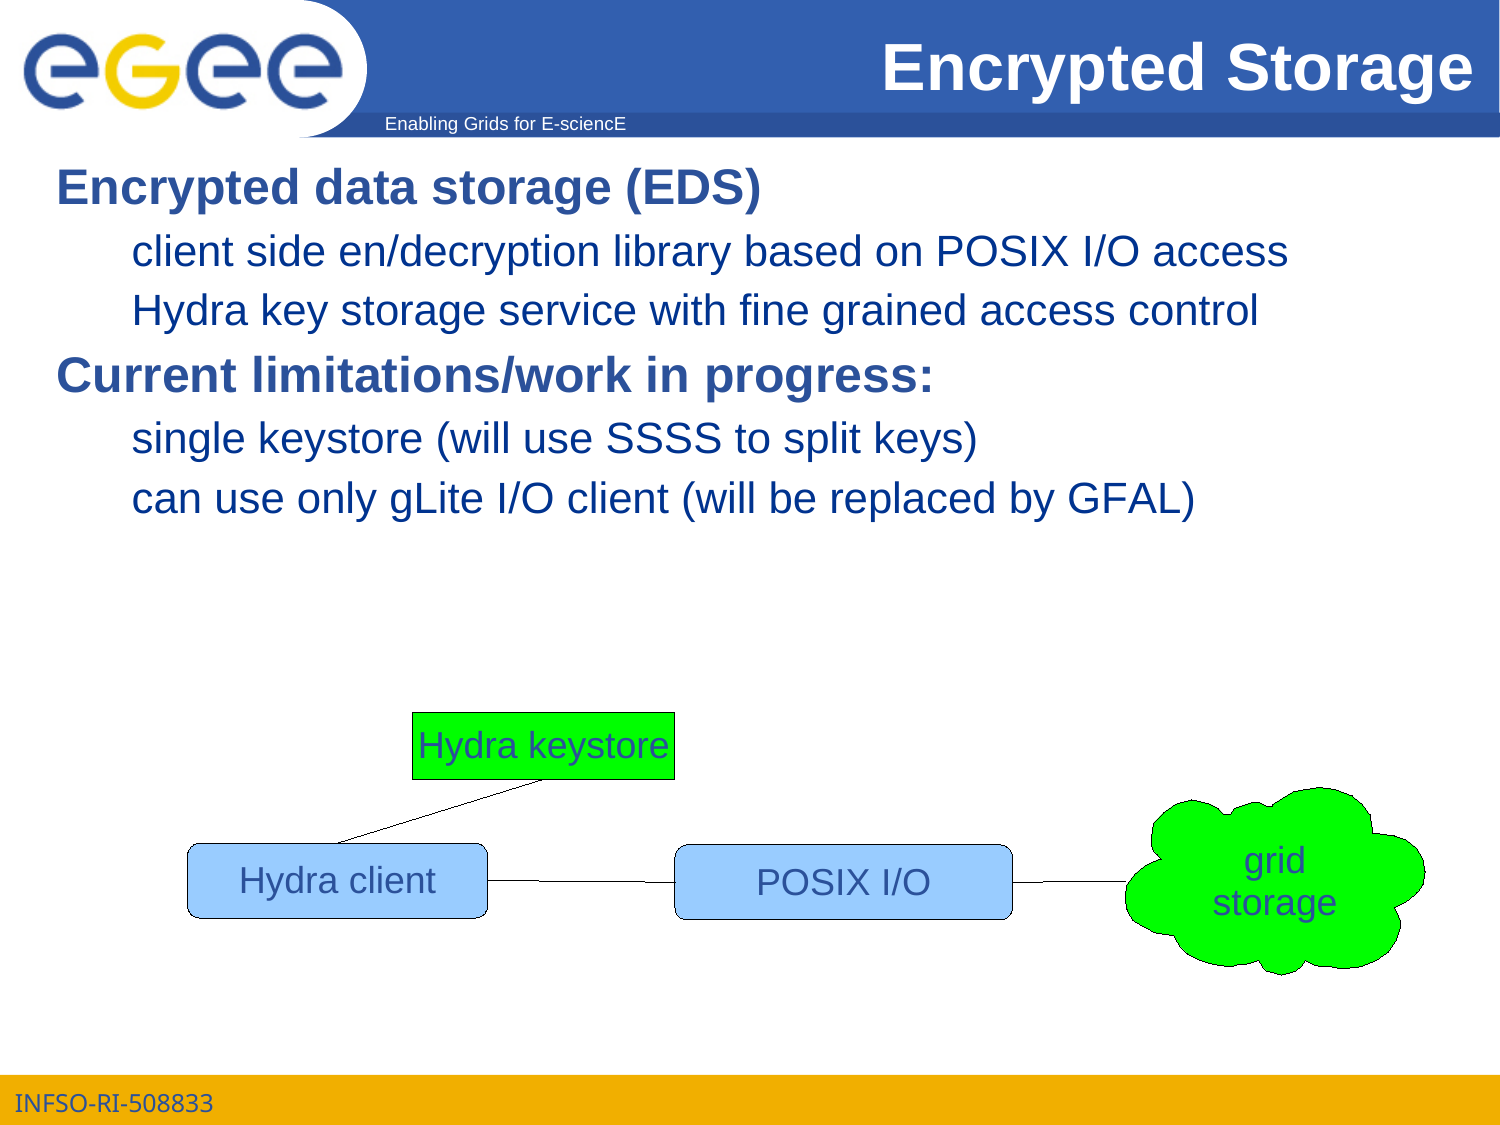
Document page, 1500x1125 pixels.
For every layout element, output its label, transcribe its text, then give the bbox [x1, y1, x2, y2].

list Encrypted data storage (EDS) client side en/decryption library based on POSIX I/O access Hydra key storage service with fine grained access control Current limitations/work in progress: single keystore (will use SSSS to split keys) can use only gLite I/O client (will be replaced by GFAL) [56, 159, 1466, 1051]
text_box Hydra keystore [412, 712, 675, 780]
text_box grid storage [1125, 787, 1426, 976]
text_box POSIX I/O [674, 844, 1013, 920]
picture [18, 30, 349, 112]
title Encrypted Storage [369, 10, 1475, 124]
text_box Hydra client [187, 843, 488, 919]
